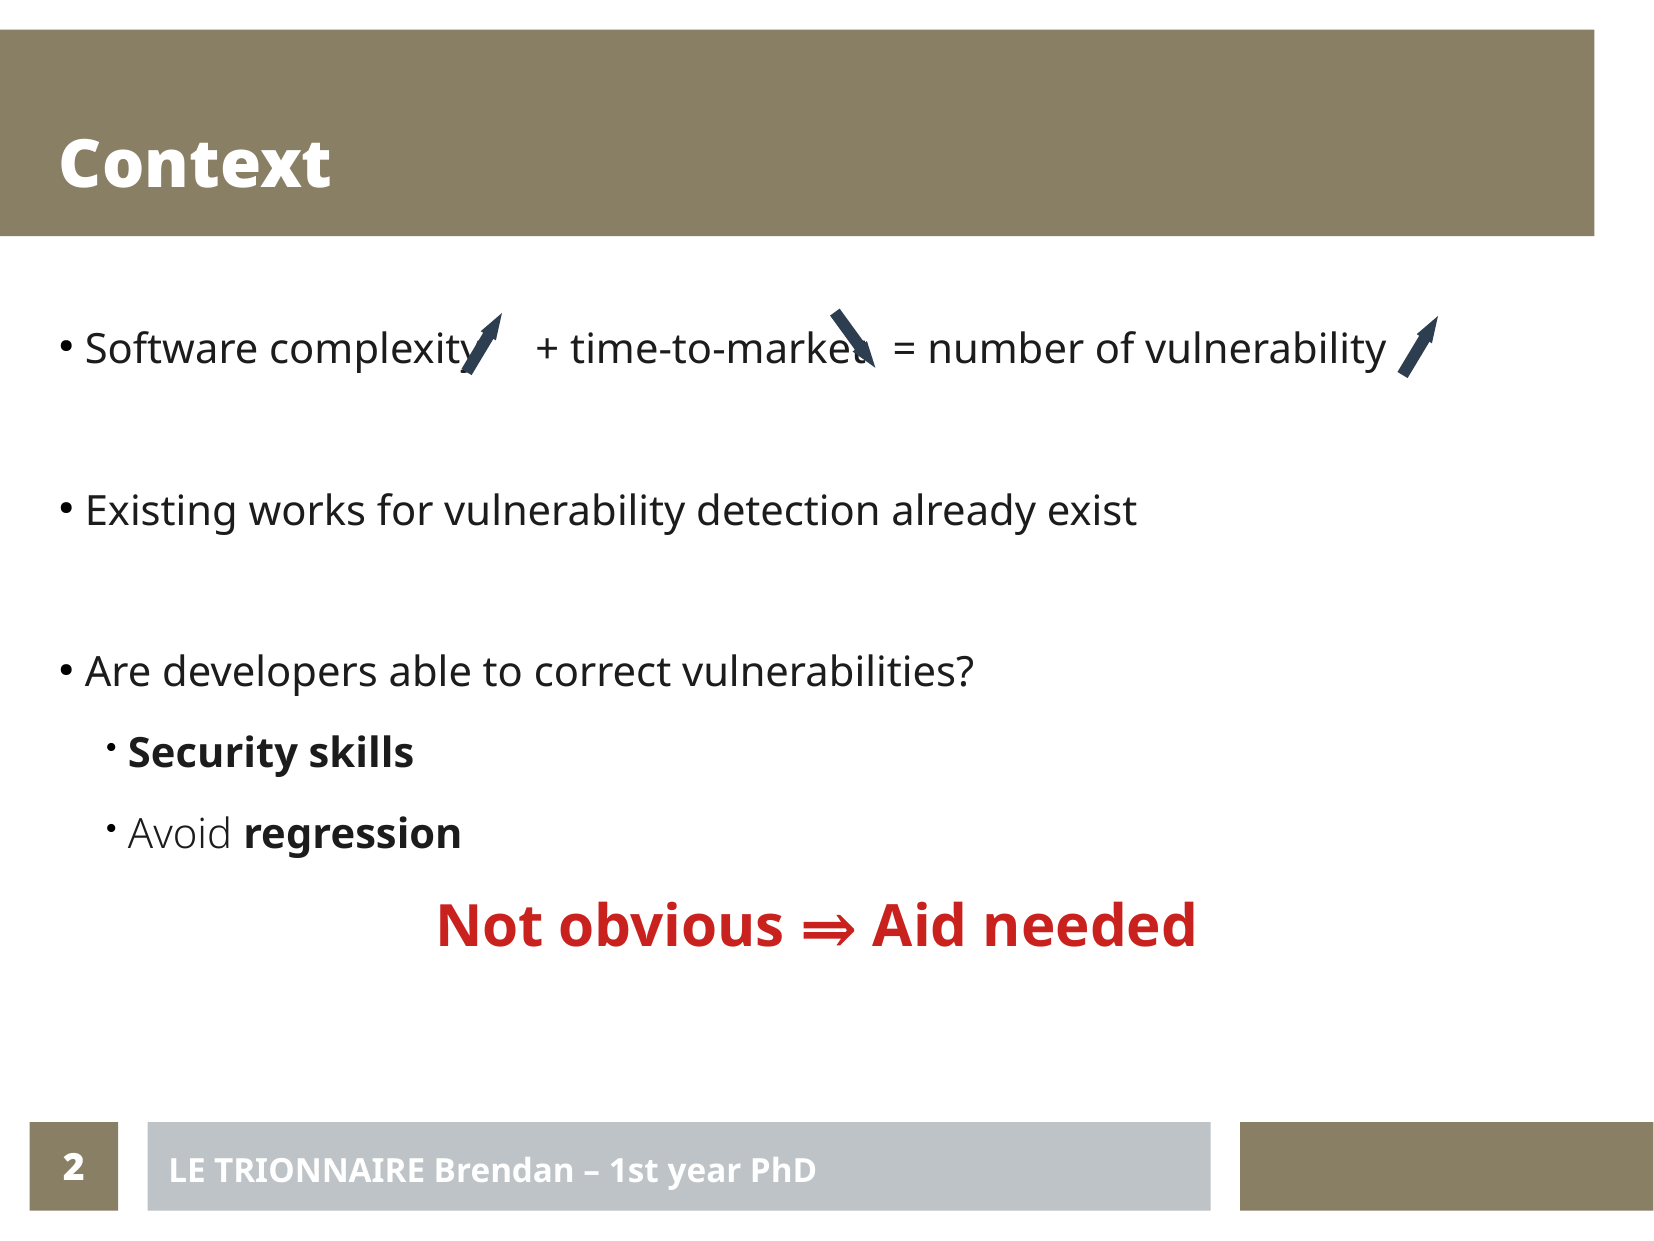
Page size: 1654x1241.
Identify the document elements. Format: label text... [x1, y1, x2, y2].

title Context [59, 59, 1595, 207]
text_box LE TRIONNAIRE Brendan – 1st year PhD [153, 1139, 1193, 1194]
list Software complexity + time-to-market = number of vulnerability Existing works for vulnerability detection already exist Are developers able to correct vulnerabilities? Security skills Avoid regression Not obvious ⇒ Aid needed [59, 318, 1565, 981]
